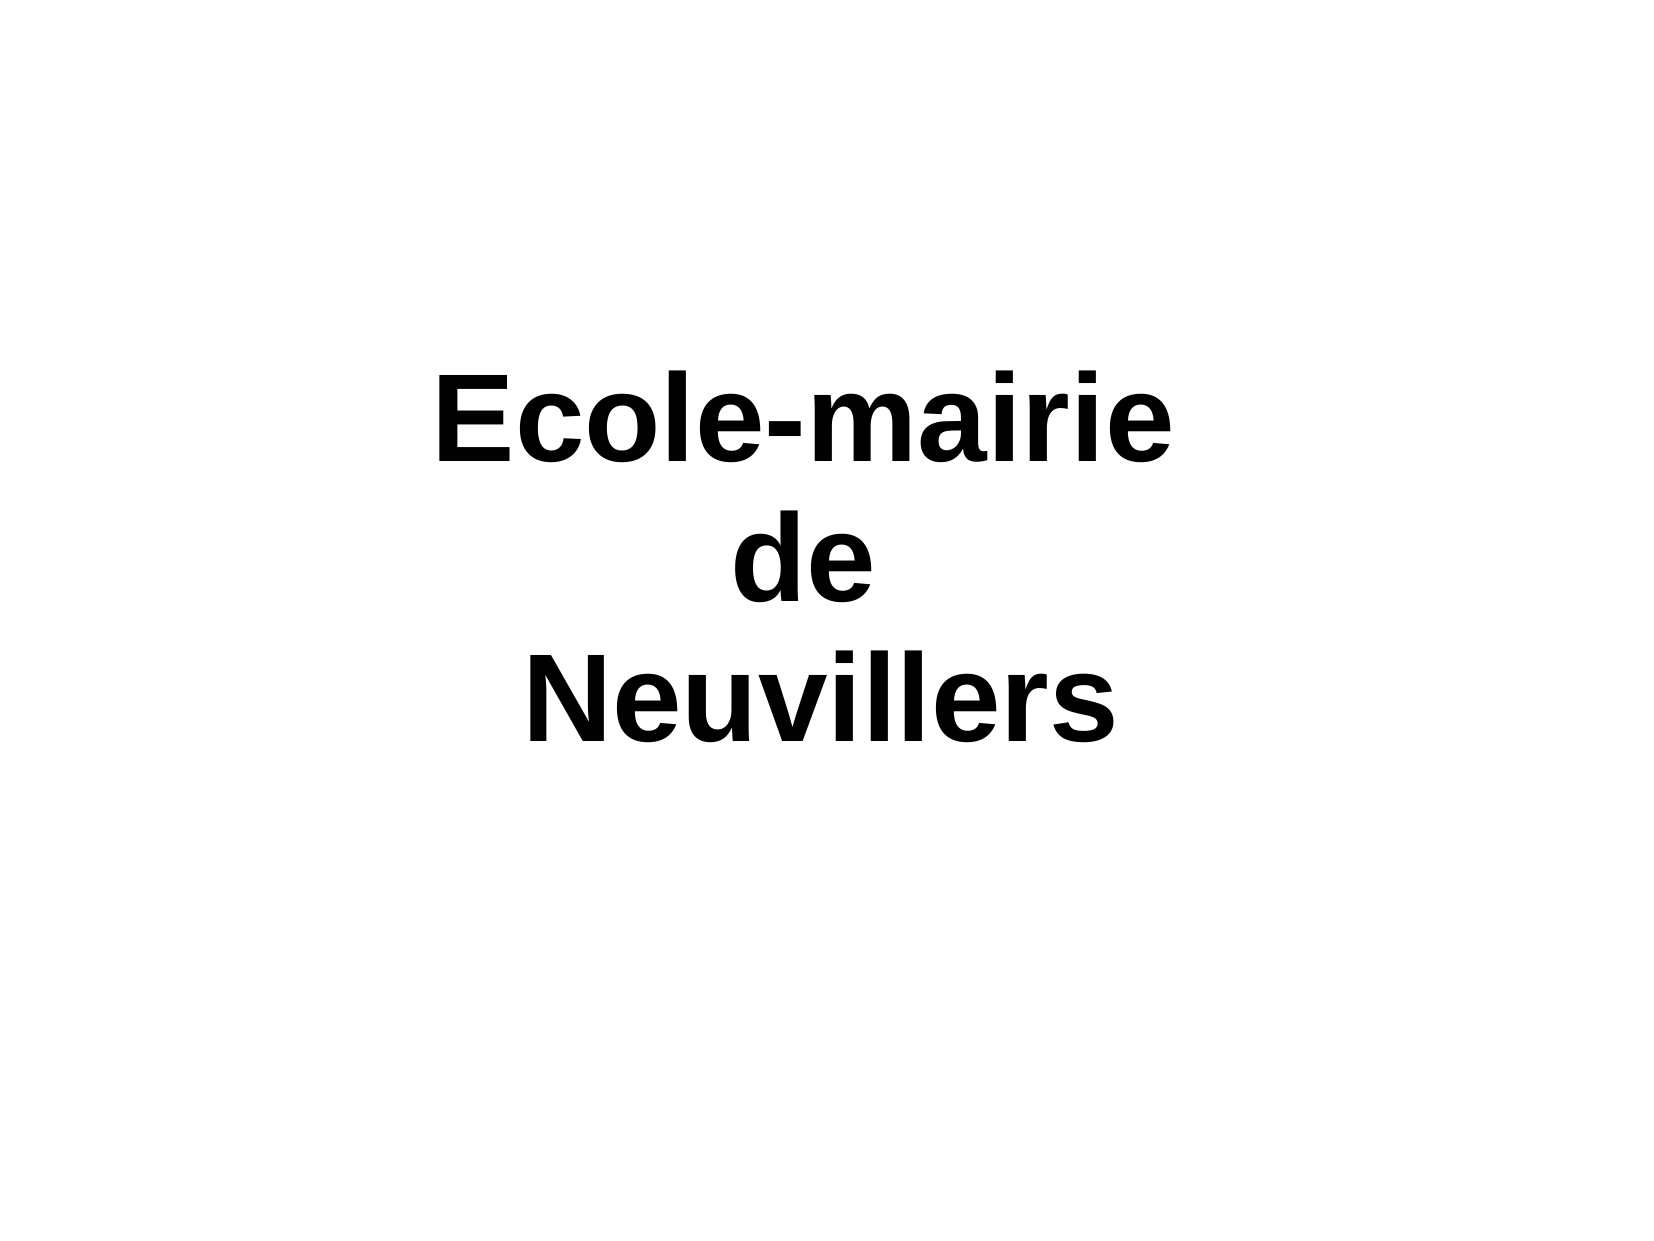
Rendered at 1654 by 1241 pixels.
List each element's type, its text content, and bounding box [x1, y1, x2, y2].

title Ecole-mairie de Neuvillers [76, 348, 1565, 768]
